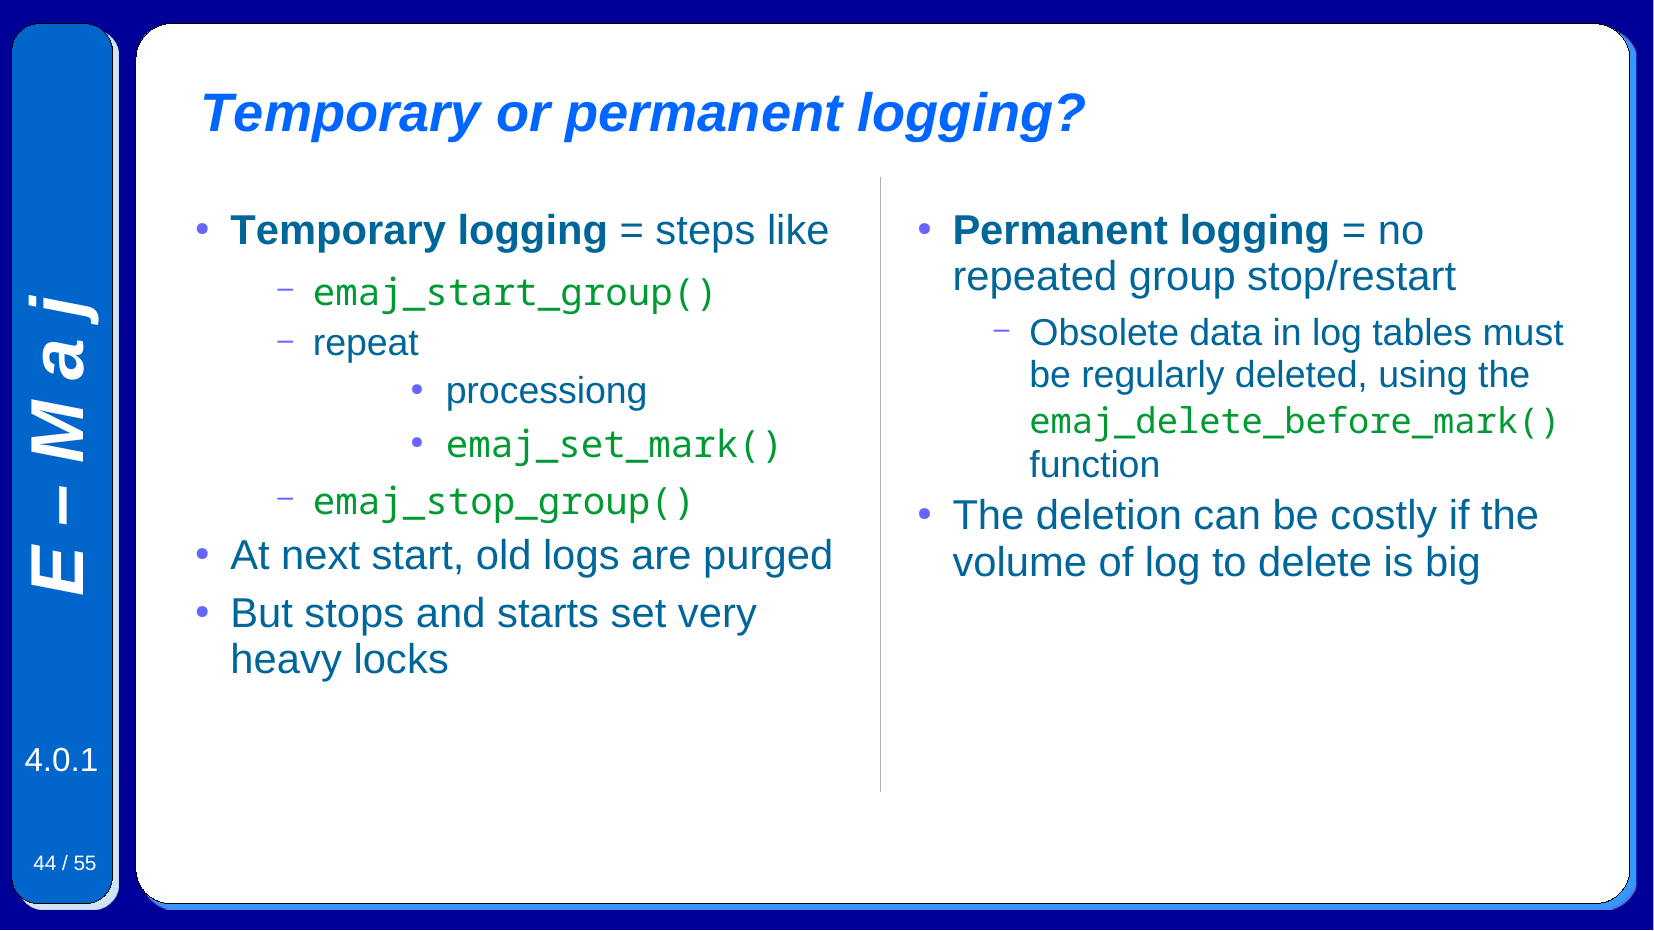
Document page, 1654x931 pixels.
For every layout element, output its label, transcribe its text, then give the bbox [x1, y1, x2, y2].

list Temporary logging = steps like emaj_start_group() repeat processiong emaj_set_mark() emaj_stop_group() At next start, old logs are purged But stops and starts set very heavy locks [177, 206, 865, 827]
title Temporary or permanent logging? [200, 34, 1575, 191]
list Permanent logging = no repeated group stop/restart Obsolete data in log tables must be regularly deleted, using the emaj_delete_before_mark() function The deletion can be costly if the volume of log to delete is big [899, 206, 1588, 827]
